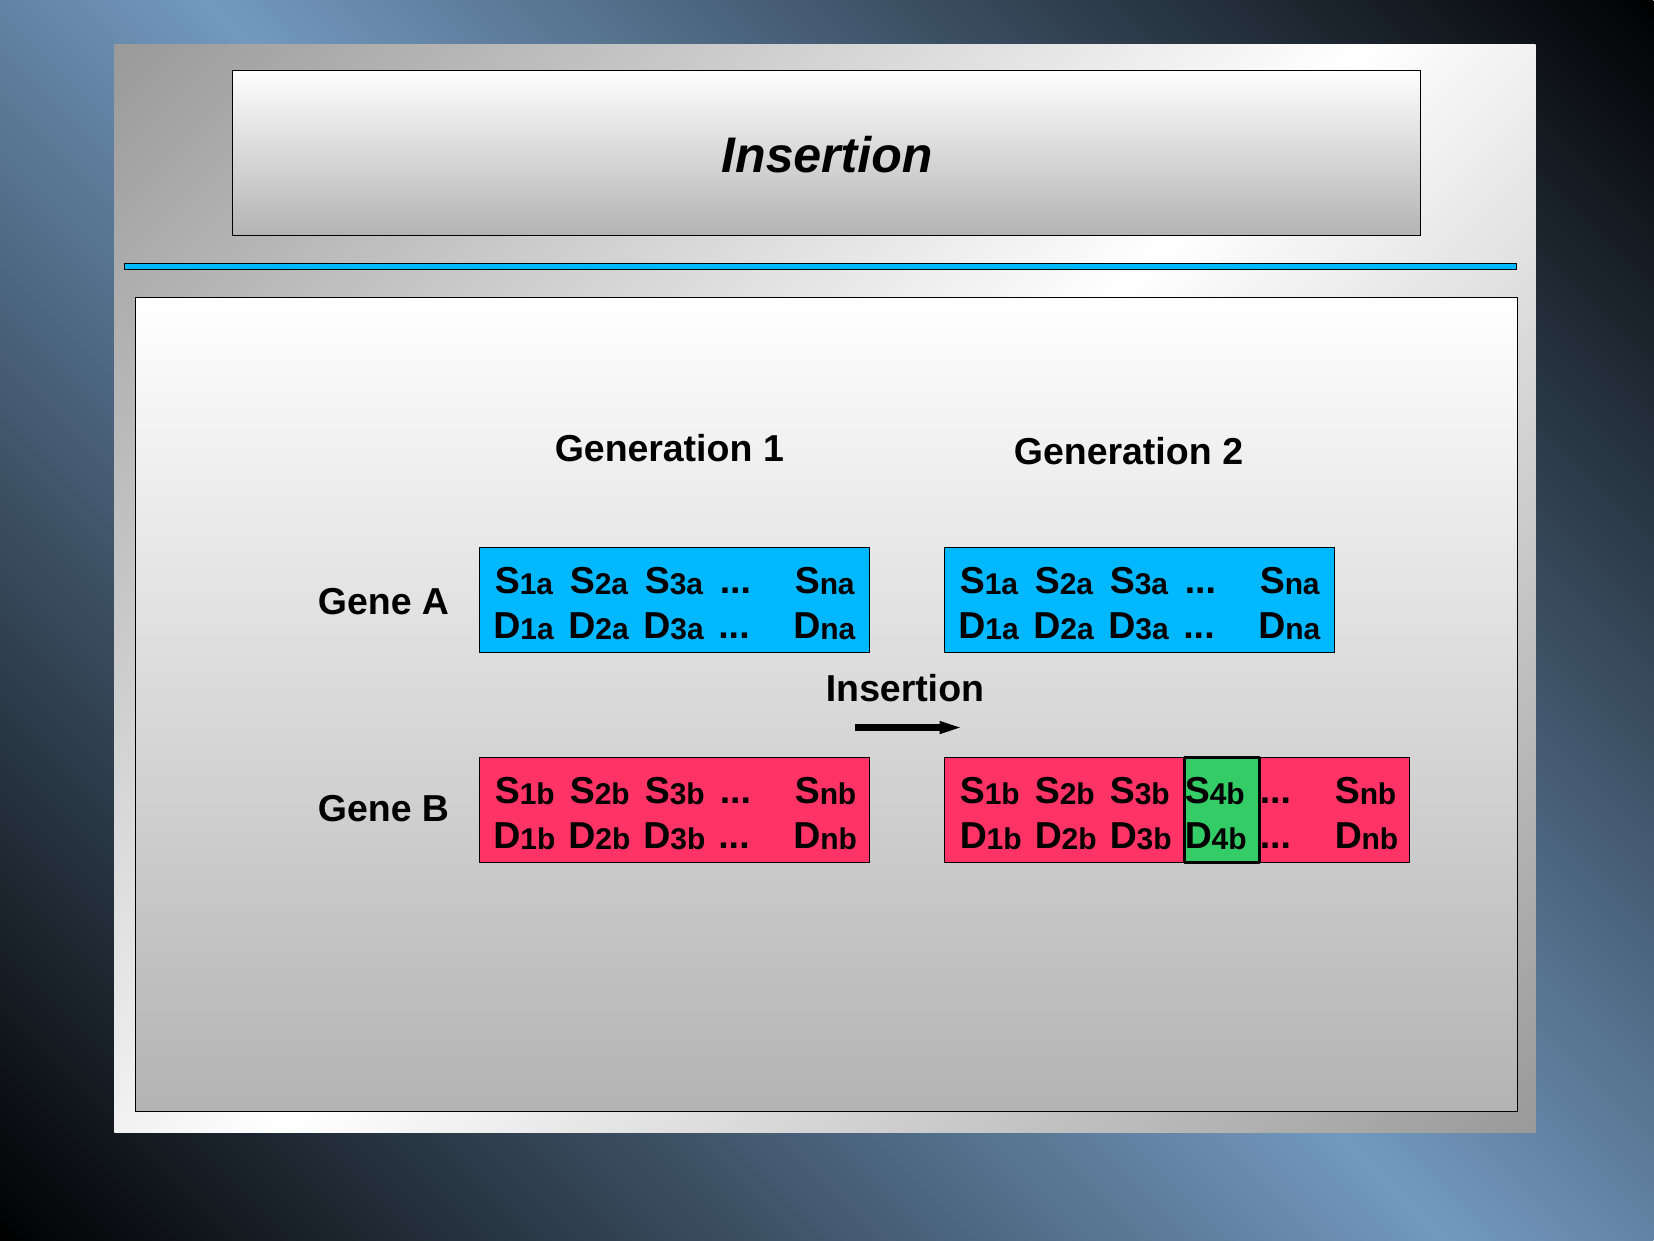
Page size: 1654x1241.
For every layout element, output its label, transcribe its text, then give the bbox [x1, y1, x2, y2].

text_box [135, 297, 1518, 1112]
text_box Gene B [318, 787, 450, 830]
text_box D1b D2b D3b D4b ... Dnb [959, 814, 1400, 863]
text_box D1b D2b D3b ... Dnb [493, 814, 859, 863]
text_box S1a S2a S3a ... Sna [494, 559, 857, 604]
text_box Insertion [246, 127, 1407, 195]
text_box [124, 263, 1517, 270]
text_box S1b S2b S3b ... Snb [494, 769, 858, 814]
text_box [232, 70, 1421, 236]
text_box D1a D2a D3a ... Dna [958, 604, 1323, 653]
text_box Gene A [318, 580, 450, 623]
text_box Generation 1 [554, 427, 785, 470]
text_box Insertion [825, 667, 990, 710]
text_box Generation 2 [1014, 430, 1245, 473]
text_box S1b S2b S3b S4b ... Snb [959, 769, 1398, 814]
text_box S1a S2a S3a ... Sna [959, 559, 1322, 604]
text_box D1a D2a D3a ... Dna [493, 604, 858, 653]
